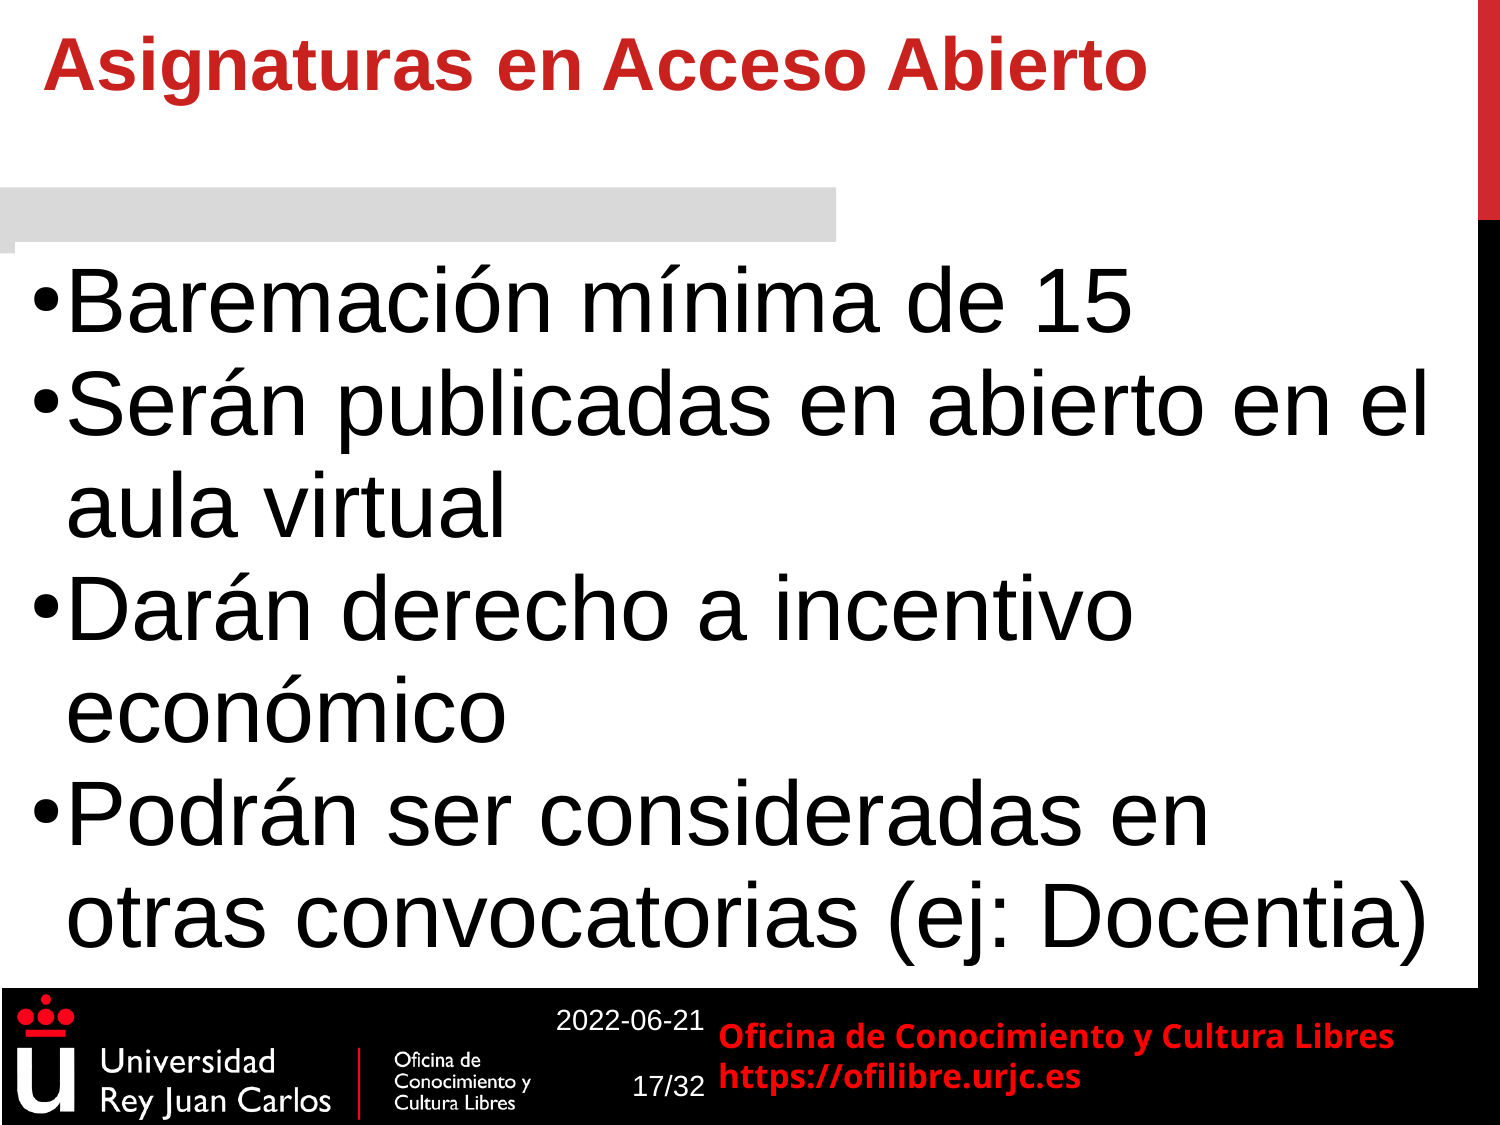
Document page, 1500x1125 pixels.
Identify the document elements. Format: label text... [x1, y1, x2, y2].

title [75, 7, 1425, 196]
text_box Asignaturas en Acceso Abierto [27, 15, 1381, 199]
picture [17, 994, 531, 1120]
text_box Baremación mínima de 15 Serán publicadas en abierto en el aula virtual Darán derecho a incentivo económico Podrán ser consideradas en otras convocatorias (ej: Docentia) [15, 242, 1456, 976]
